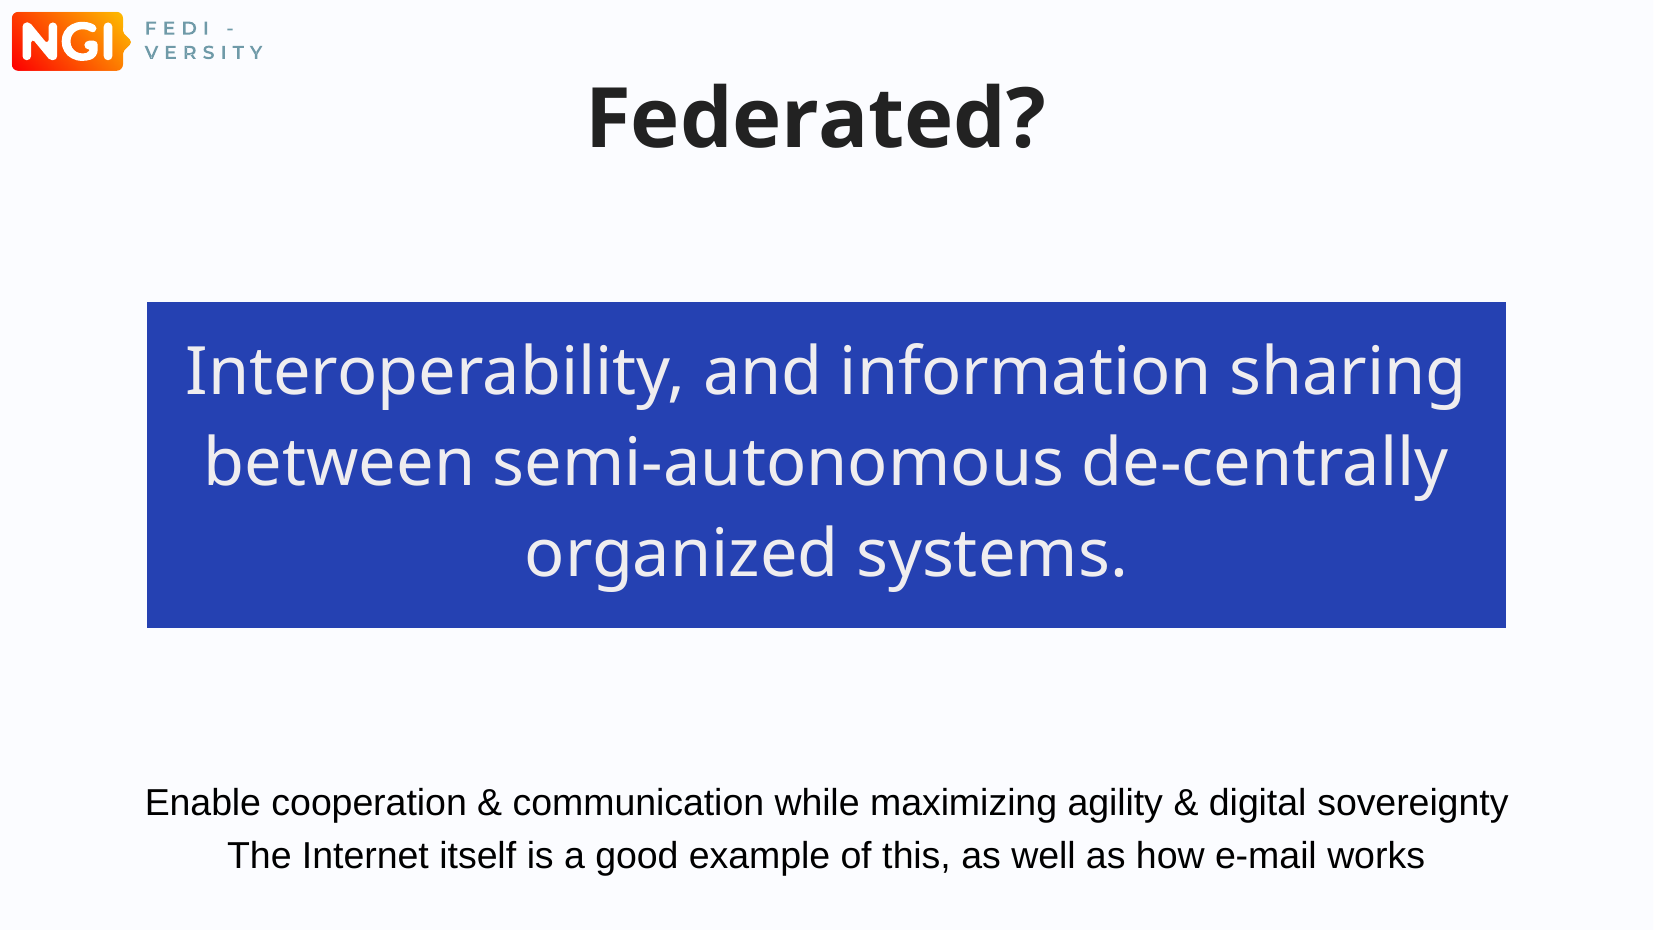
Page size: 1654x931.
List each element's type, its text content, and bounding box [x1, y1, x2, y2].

title Federated? [82, 37, 1571, 193]
text_box [147, 608, 1506, 628]
text_box The Internet itself is a good example of this, as well as how e-mail works [212, 826, 1442, 884]
list Interoperability, and information sharing between semi-autonomous de-centrally organized systems. [147, 323, 1506, 608]
text_box Enable cooperation & communication while maximizing agility & digital sovereignty [130, 773, 1524, 831]
text_box [147, 302, 1506, 323]
